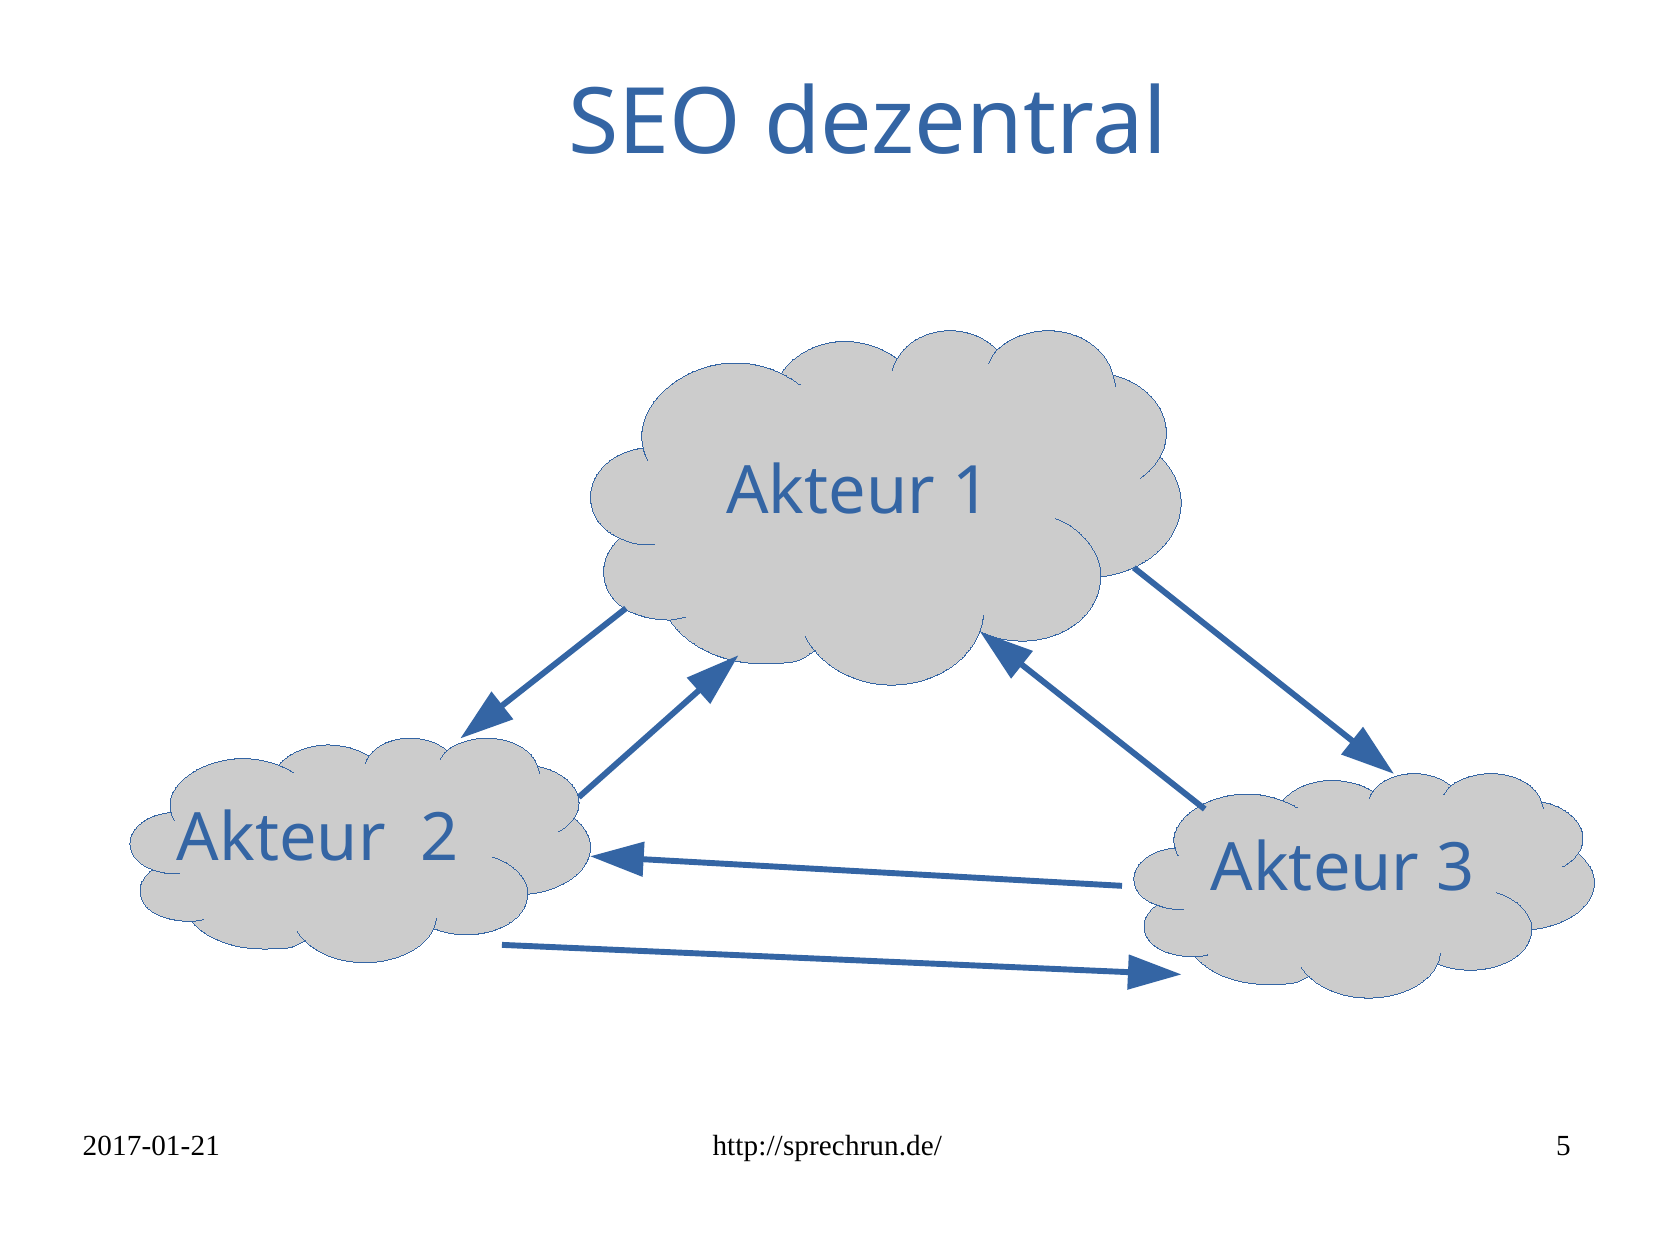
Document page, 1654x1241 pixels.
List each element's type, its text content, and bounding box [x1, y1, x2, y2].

text_box [1133, 773, 1576, 999]
list Akteur 3 [1210, 820, 1654, 921]
list Akteur 2 [176, 791, 532, 969]
text_box [590, 330, 1167, 686]
text_box [129, 738, 591, 921]
title SEO dezentral [82, 0, 1654, 237]
list Akteur 1 [726, 444, 1211, 545]
